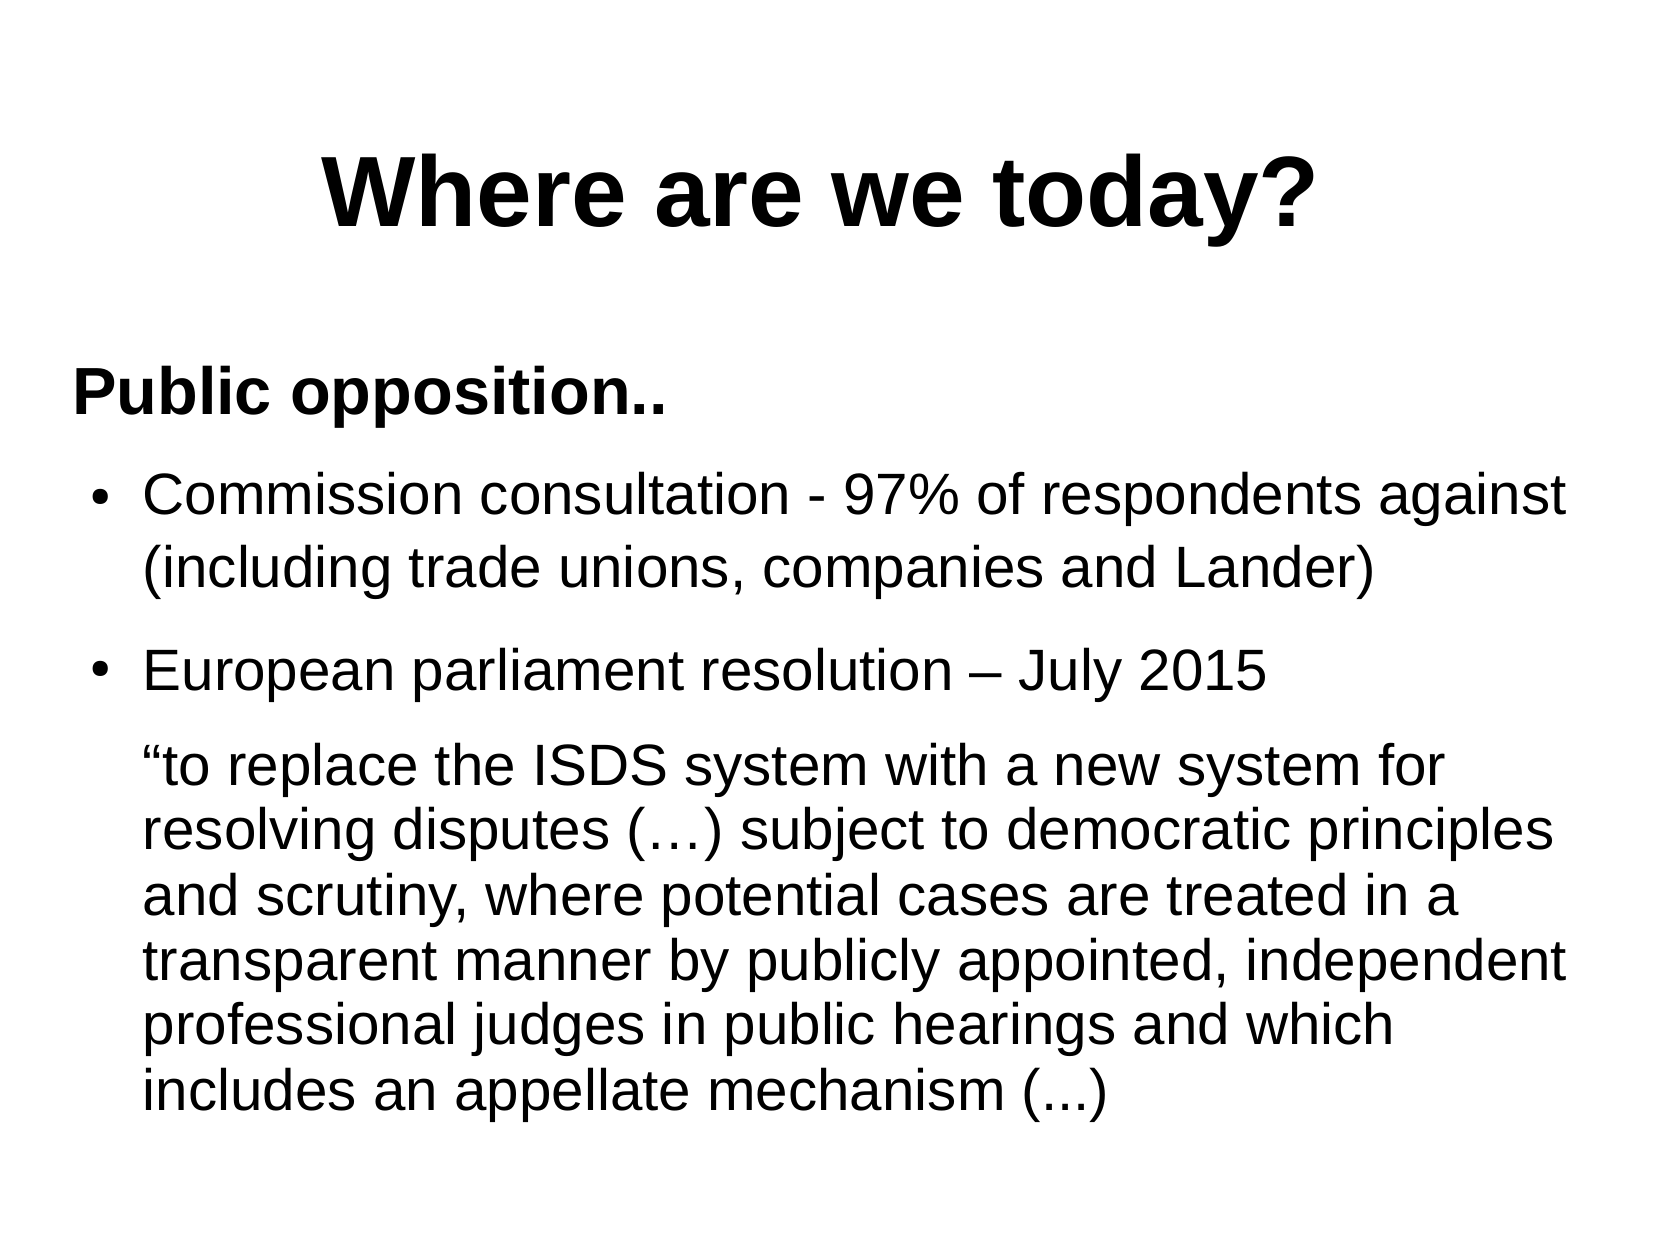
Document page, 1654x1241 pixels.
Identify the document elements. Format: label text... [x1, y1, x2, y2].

list Public opposition.. Commission consultation - 97% of respondents against (including trade unions, companies and Lander) European parliament resolution – July 2015 “to replace the ISDS system with a new system for resolving disputes (…) subject to democratic principles and scrutiny, where potential cases are treated in a transparent manner by publicly appointed, independent professional judges in public hearings and which includes an appellate mechanism (...) [72, 354, 1595, 1190]
title Where are we today? [76, 88, 1565, 296]
